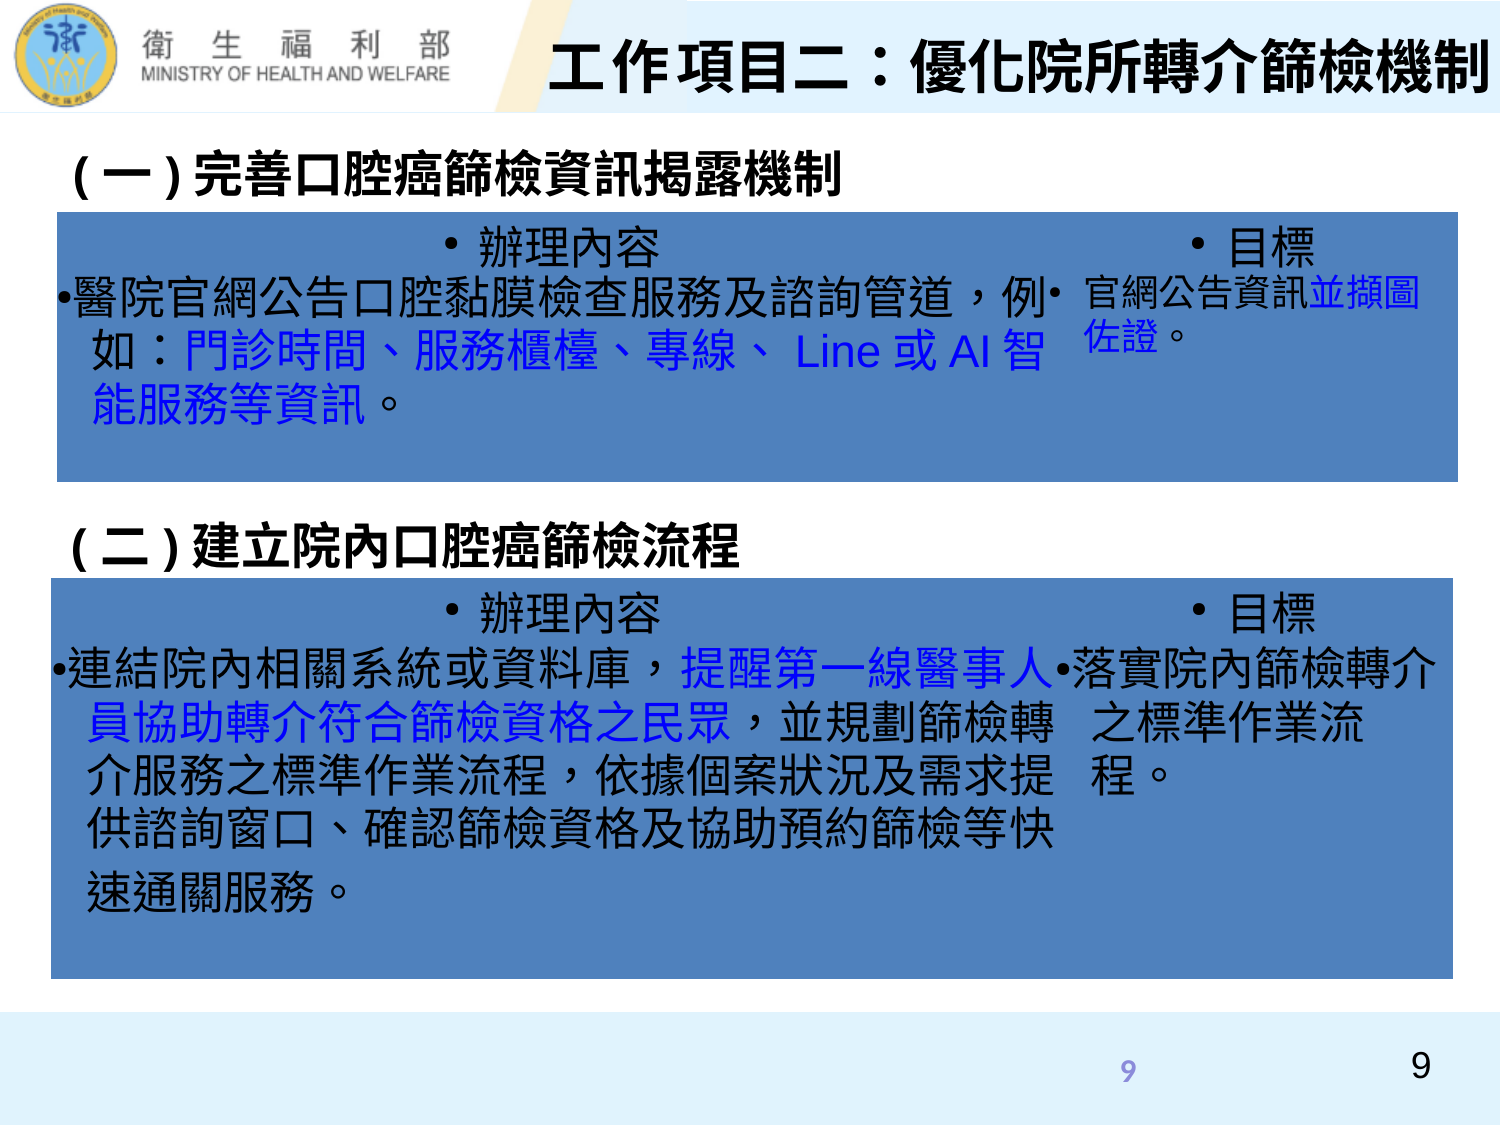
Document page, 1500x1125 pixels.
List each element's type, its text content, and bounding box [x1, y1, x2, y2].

table_cell 醫院官網公告口腔黏膜檢查服務及諮詢管道，例如：門診時間、服務櫃檯、專線、Line或AI智能服務等資訊。 [57, 272, 1048, 482]
text_box (二)建立院內口腔癌篩檢流程 [56, 477, 757, 578]
text_box 9 [1104, 1039, 1455, 1099]
table_header 辦理內容 [51, 578, 1055, 643]
table_header 目標 [1055, 578, 1453, 643]
table_header 目標 [1048, 212, 1458, 272]
table_header 辦理內容 [57, 212, 1048, 272]
table_cell 連結院內相關系統或資料庫，提醒第一線醫事人員協助轉介符合篩檢資格之民眾，並規劃篩檢轉介服務之標準作業流程，依據個案狀況及需求提供諮詢窗口、確認篩檢資格及協助預約篩檢等快速通關服務。 [51, 643, 1055, 979]
table_cell 落實院內篩檢轉介之標準作業流程。 [1055, 643, 1453, 979]
text_box 工作項目二：優化院所轉介篩檢機制 [532, 22, 1500, 104]
table_cell 官網公告資訊並擷圖佐證。 [1048, 272, 1458, 482]
text_box 9 [1395, 1033, 1459, 1094]
text_box (一)完善口腔癌篩檢資訊揭露機制 [58, 104, 1500, 382]
